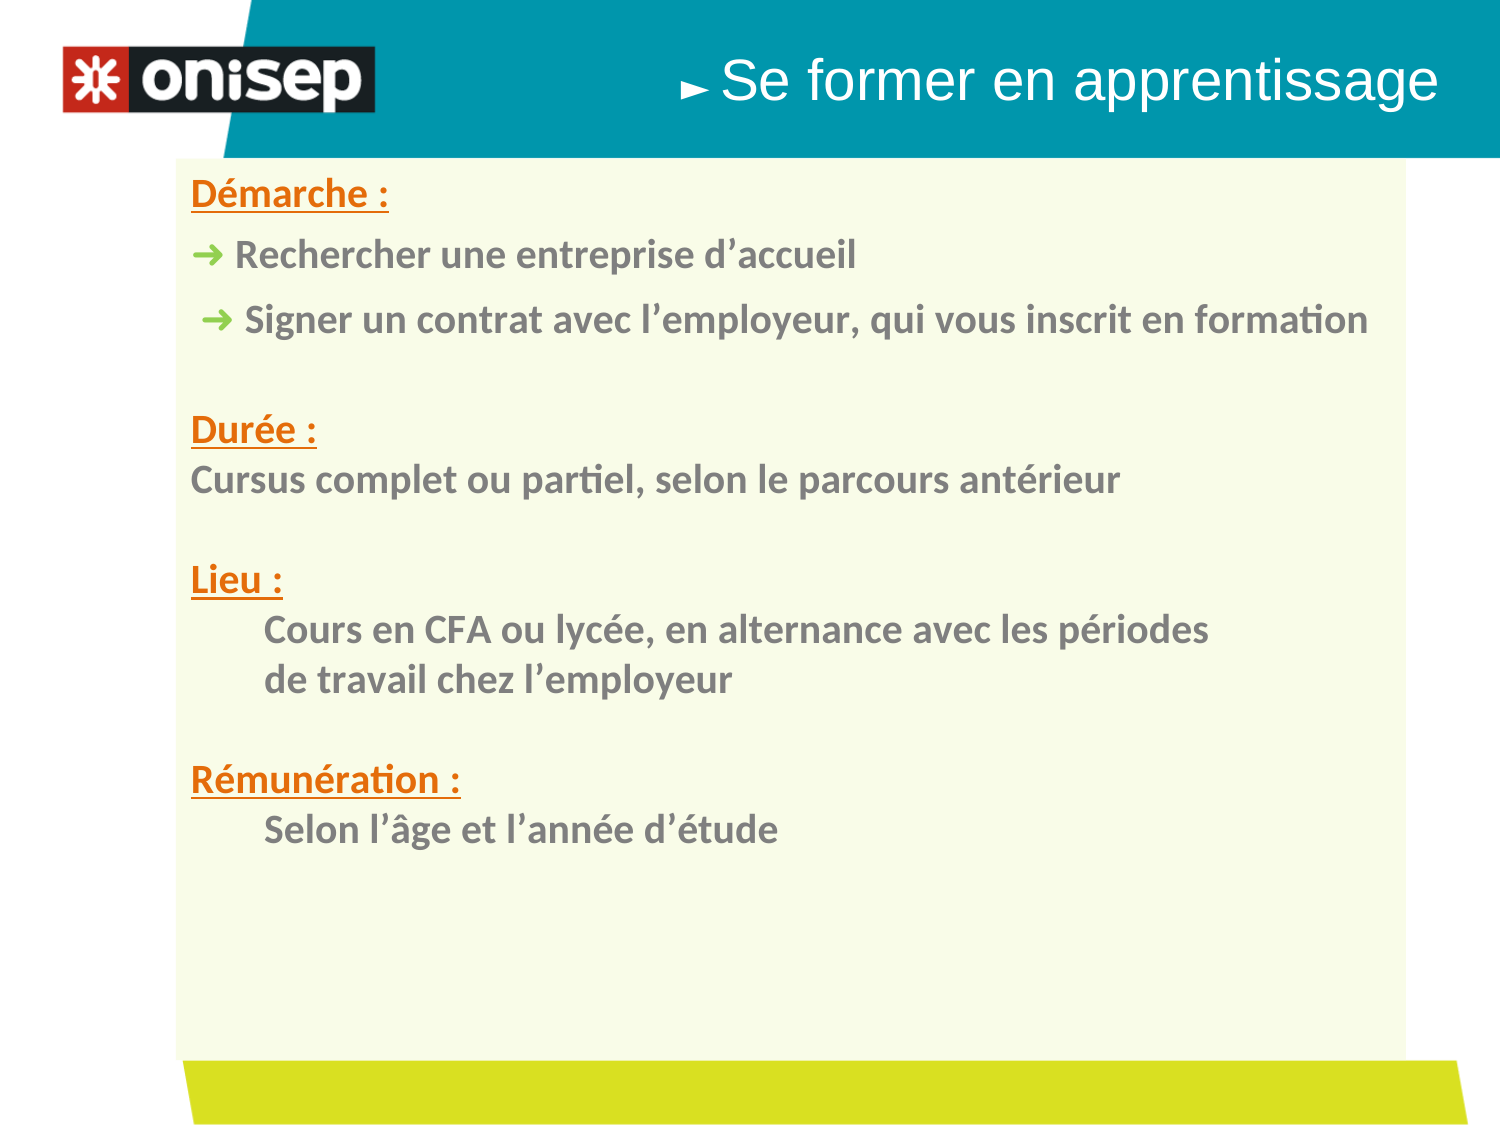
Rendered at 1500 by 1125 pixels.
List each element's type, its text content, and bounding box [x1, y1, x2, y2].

text_box ► Se former en apprentissage [666, 34, 1475, 121]
text_box Démarche : ➜ Rechercher une entreprise d’accueil ➜ Signer un contrat avec l’employeur, qui vous inscrit en formation Durée : Cursus complet ou partiel, selon le parcours antérieur Lieu : Cours en CFA ou lycée, en alternance avec les périodes de travail chez l’employeur Rémunération : Selon l’âge et l’année d’étude [175, 158, 1406, 1061]
picture [0, 0, 1500, 1125]
